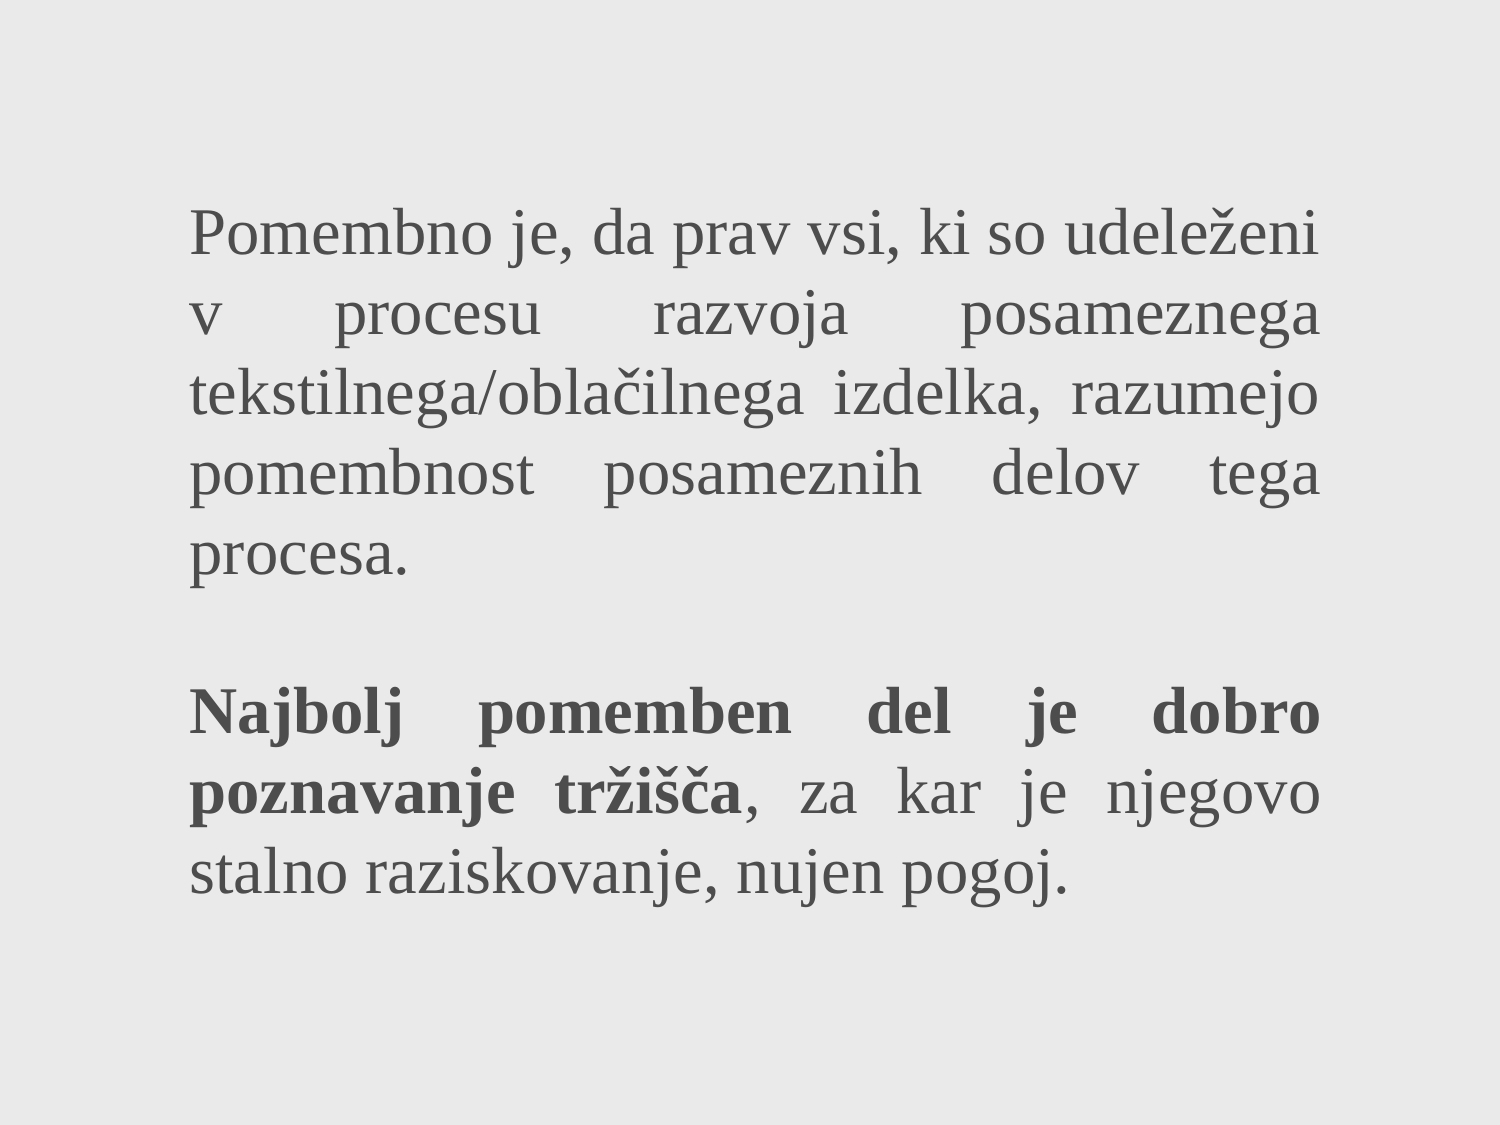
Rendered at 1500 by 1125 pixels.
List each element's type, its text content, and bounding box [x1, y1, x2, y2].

text_box Pomembno je, da prav vsi, ki so udeleženi v procesu razvoja posameznega tekstilnega/oblačilnega izdelka, razumejo pomembnost posameznih delov tega procesa. Najbolj pomemben del je dobro poznavanje tržišča, za kar je njegovo stalno raziskovanje, nujen pogoj. [174, 99, 1338, 995]
